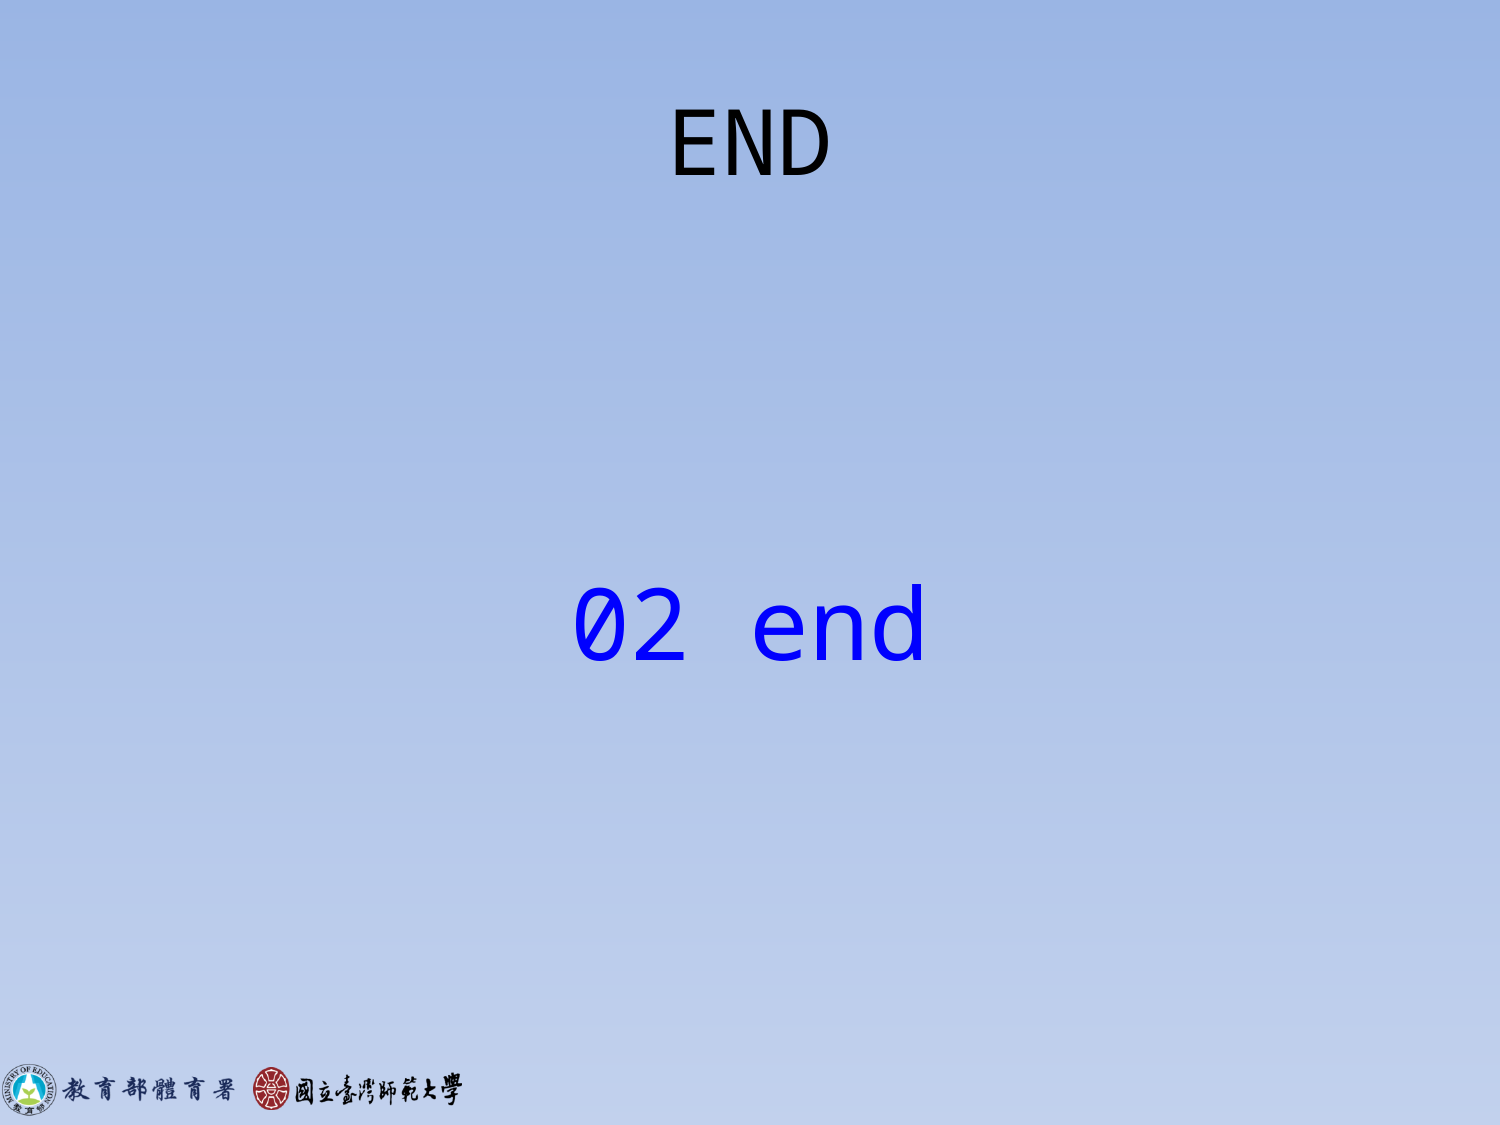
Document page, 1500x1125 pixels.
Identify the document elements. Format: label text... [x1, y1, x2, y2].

title END [75, 45, 1426, 233]
list 02 end [75, 262, 1426, 1005]
